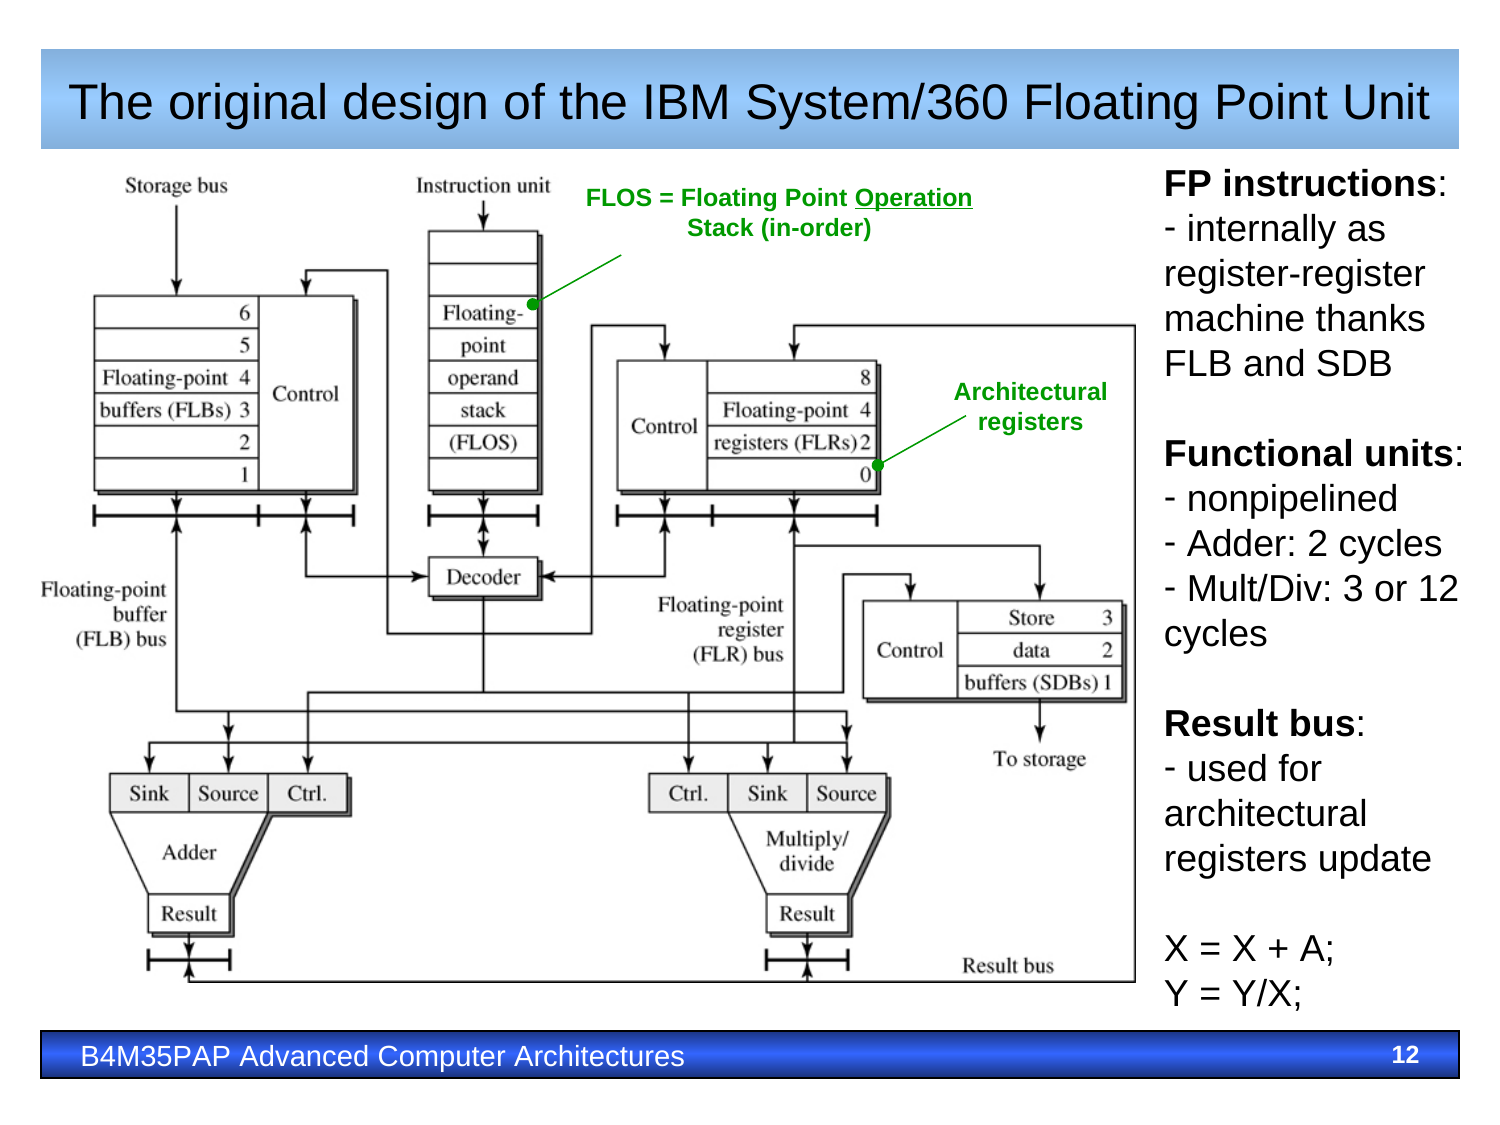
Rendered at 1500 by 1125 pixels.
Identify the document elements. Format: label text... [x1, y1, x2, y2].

text_box Architectural registers [900, 367, 1149, 444]
text_box FP instructions: internally as register-register machine thanks FLB and SDB Functional units: nonpipelined Adder: 2 cycles Mult/Div: 3 or 12 cycles Result bus: used for architectural registers update X = X + A; Y = Y/X; [1149, 151, 1500, 1112]
picture [41, 173, 1136, 983]
text_box FLOS = Floating Point Operation Stack (in-order) [566, 173, 993, 250]
title The original design of the IBM System/360 Floating Point Unit [41, 49, 1459, 149]
